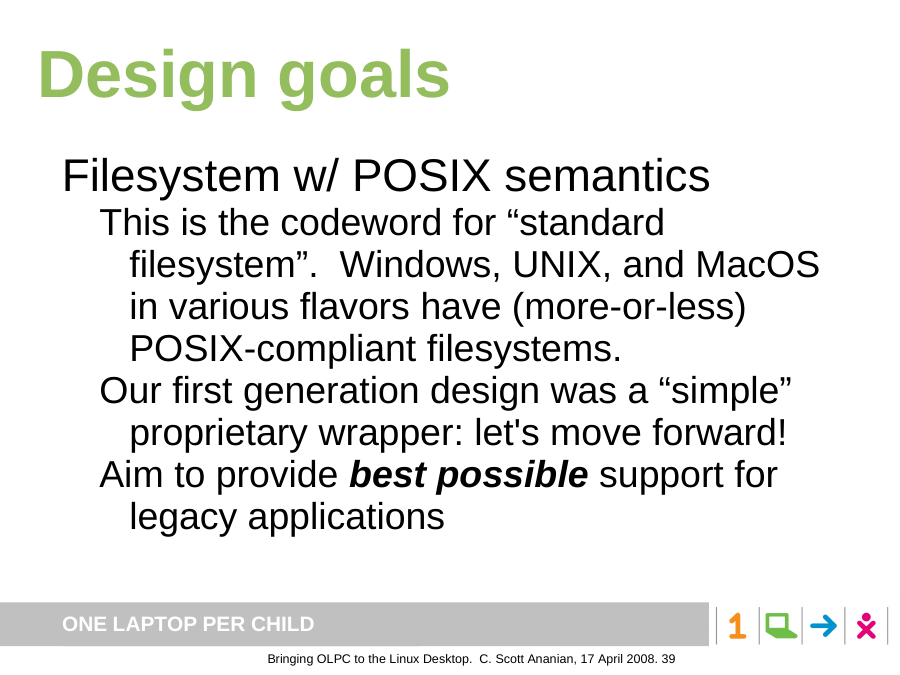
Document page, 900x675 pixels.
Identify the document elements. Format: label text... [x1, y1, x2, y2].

title Design goals [37, 37, 856, 225]
list Filesystem w/ POSIX semantics This is the codeword for “standard filesystem”. Windows, UNIX, and MacOS in various flavors have (more-or-less) POSIX-compliant filesystems. Our first generation design was a “simple” proprietary wrapper: let's move forward! Aim to provide best possible support for legacy applications [61, 150, 844, 675]
picture [844, 598, 897, 654]
